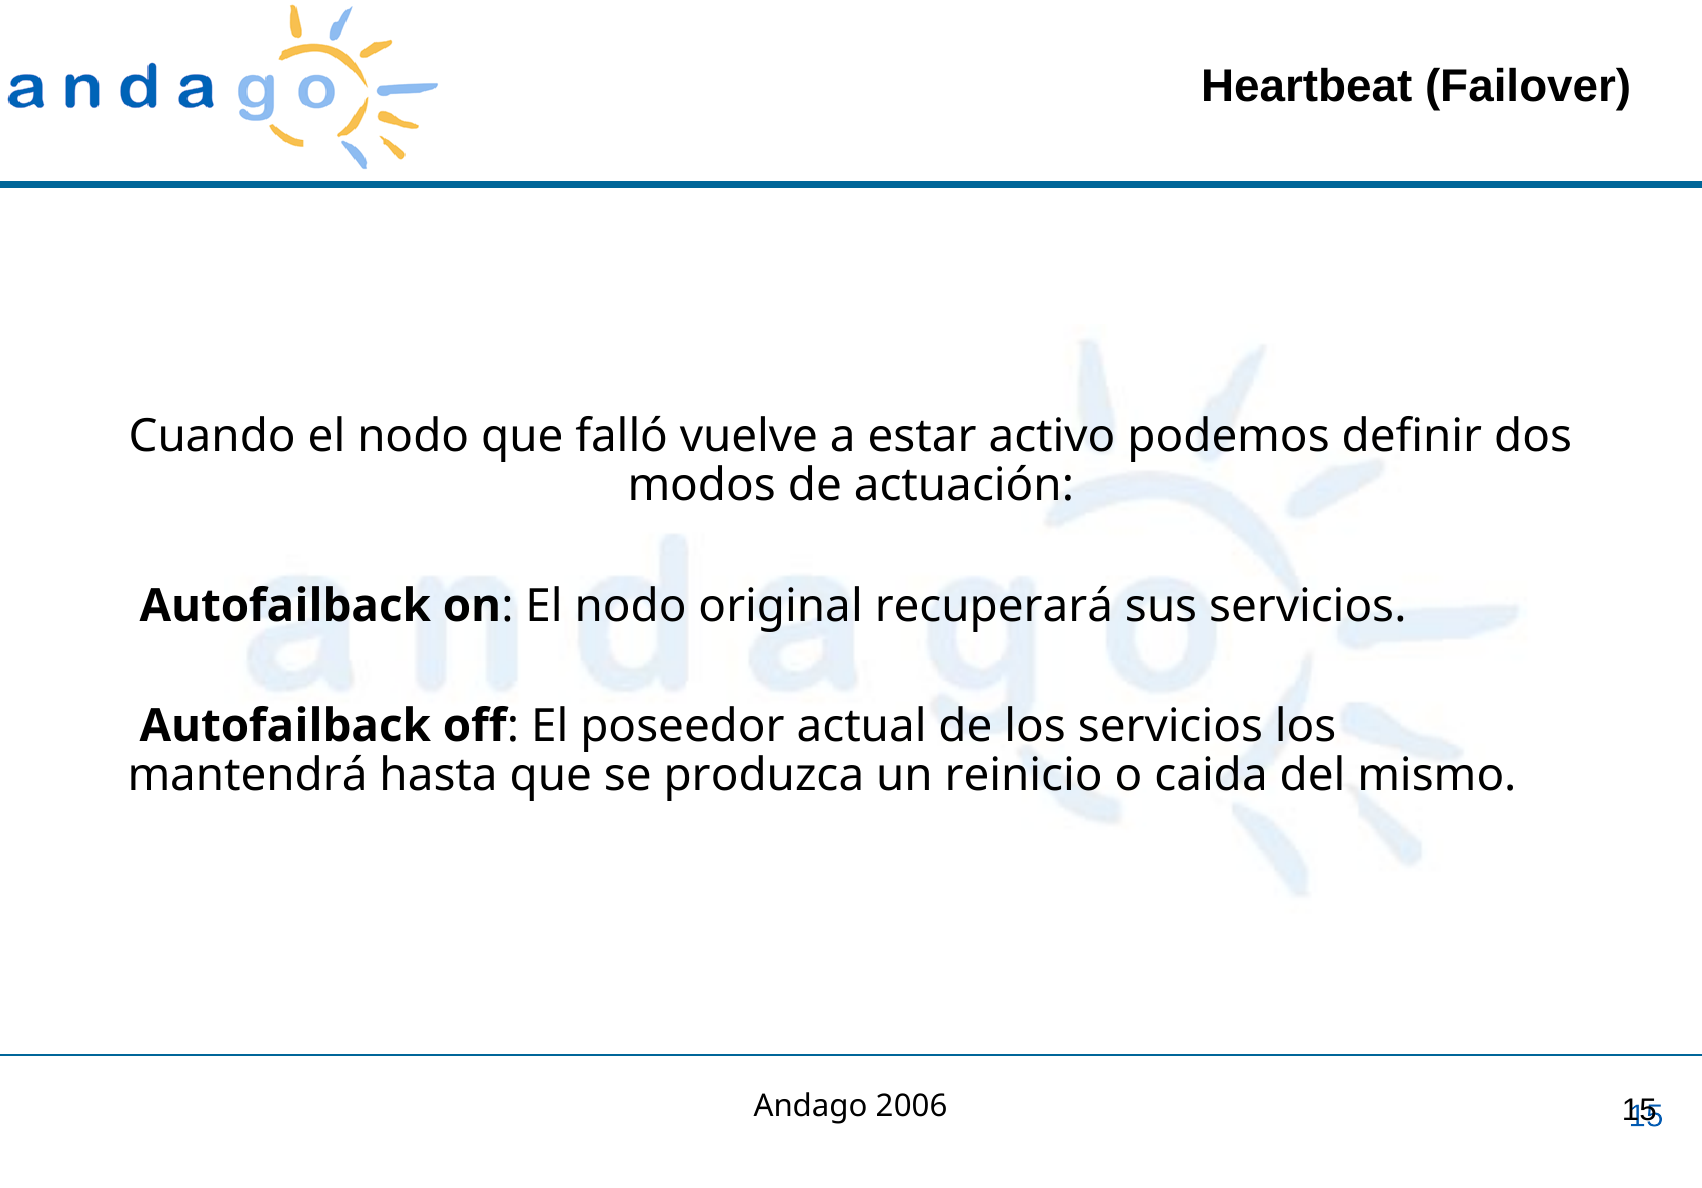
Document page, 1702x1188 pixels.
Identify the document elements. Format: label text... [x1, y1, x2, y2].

title Heartbeat (Failover) [255, 0, 1702, 188]
picture [0, 0, 255, 175]
subtitle Cuando el nodo que falló vuelve a estar activo podemos definir dos modos de actuación: Autofailback on: El nodo original recuperará sus servicios. Autofailback off: El poseedor actual de los servicios los mantendrá hasta que se produzca un reinicio o caida del mismo. [127, 258, 1575, 955]
